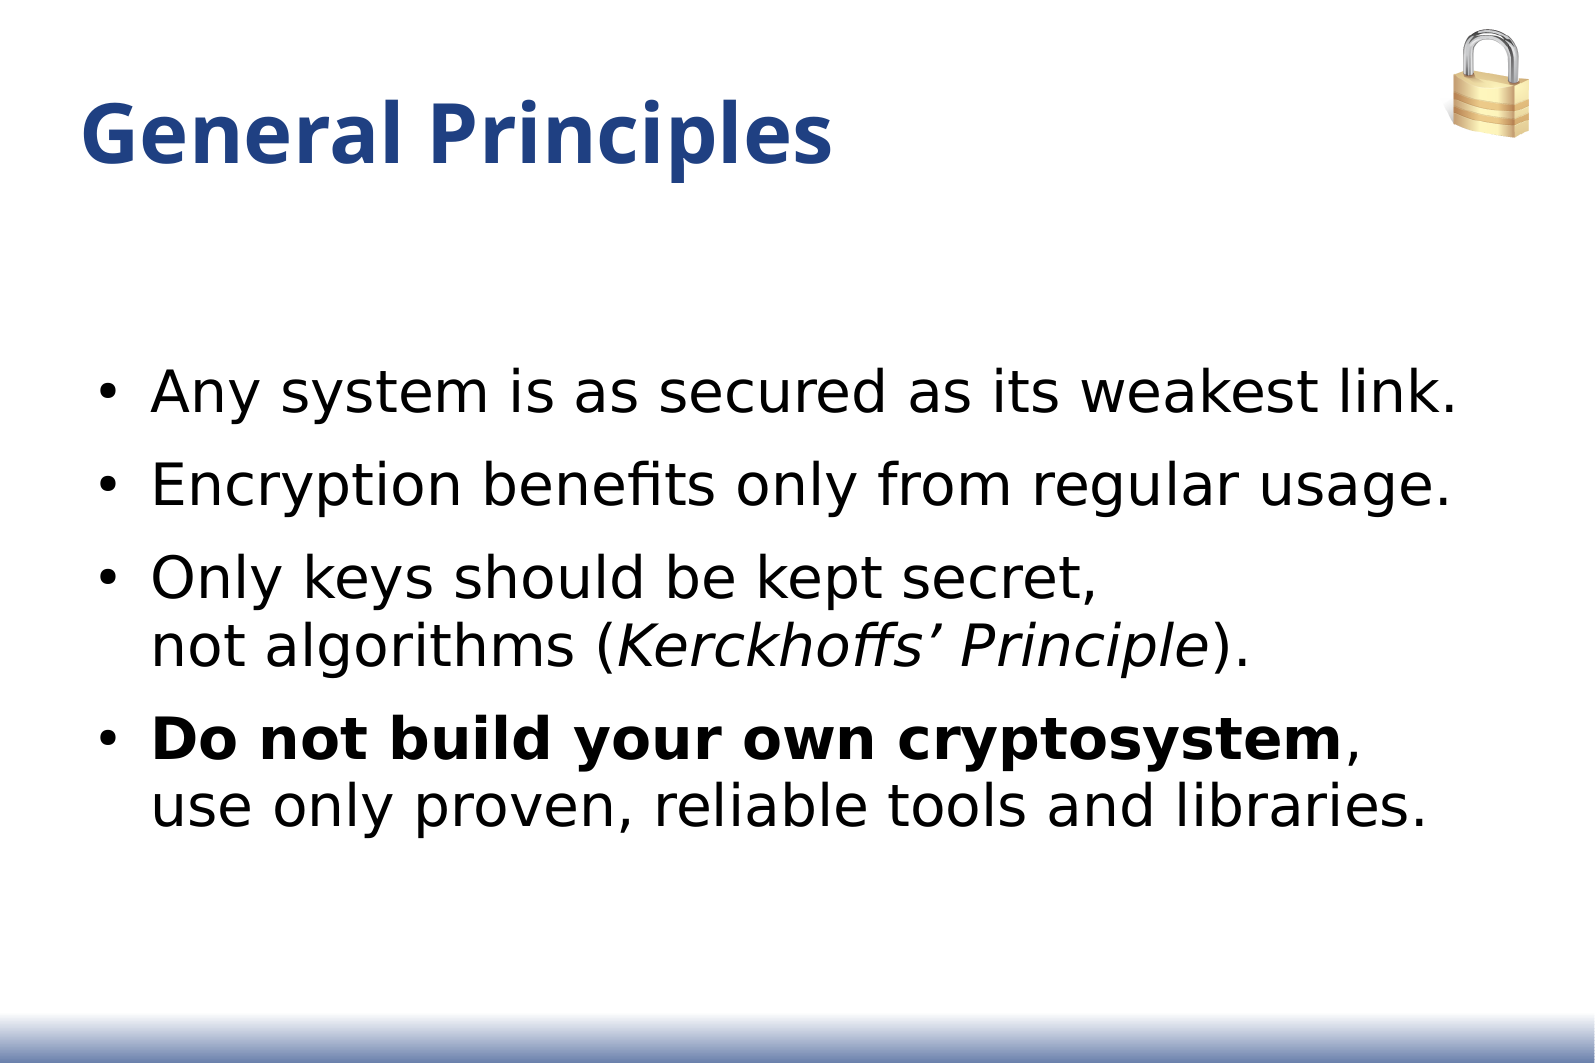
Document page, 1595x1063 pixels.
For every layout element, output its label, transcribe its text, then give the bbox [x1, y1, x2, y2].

list Any system is as secured as its weakest link. Encryption benefits only from regular usage. Only keys should be kept secret, not algorithms (Kerckhoffs’ Principle). Do not build your own cryptosystem, use only proven, reliable tools and libraries. [79, 248, 1515, 951]
title General Principles [79, 42, 1515, 220]
picture [1423, 25, 1555, 142]
